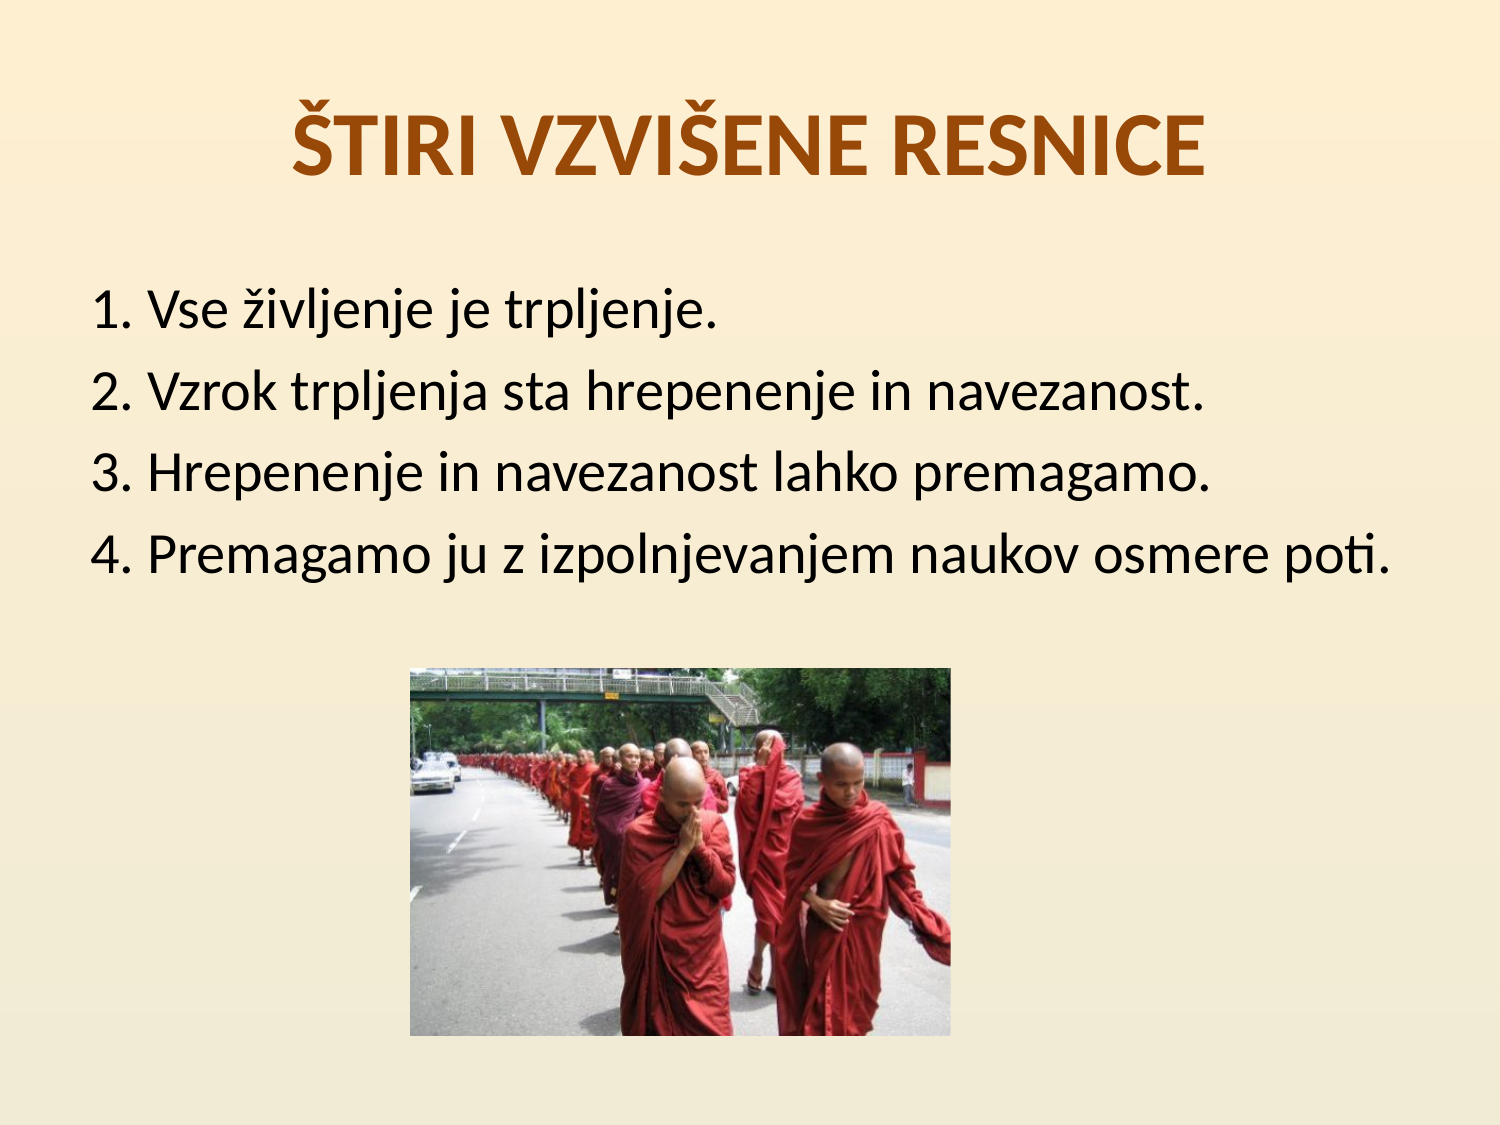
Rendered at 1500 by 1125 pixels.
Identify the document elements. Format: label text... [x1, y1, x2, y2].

picture [410, 668, 951, 1036]
title ŠTIRI VZVIŠENE RESNICE [75, 45, 1425, 233]
list 1. Vse življenje je trpljenje. 2. Vzrok trpljenja sta hrepenenje in navezanost. 3. Hrepenenje in navezanost lahko premagamo. 4. Premagamo ju z izpolnjevanjem naukov osmere poti. [75, 262, 1425, 1005]
